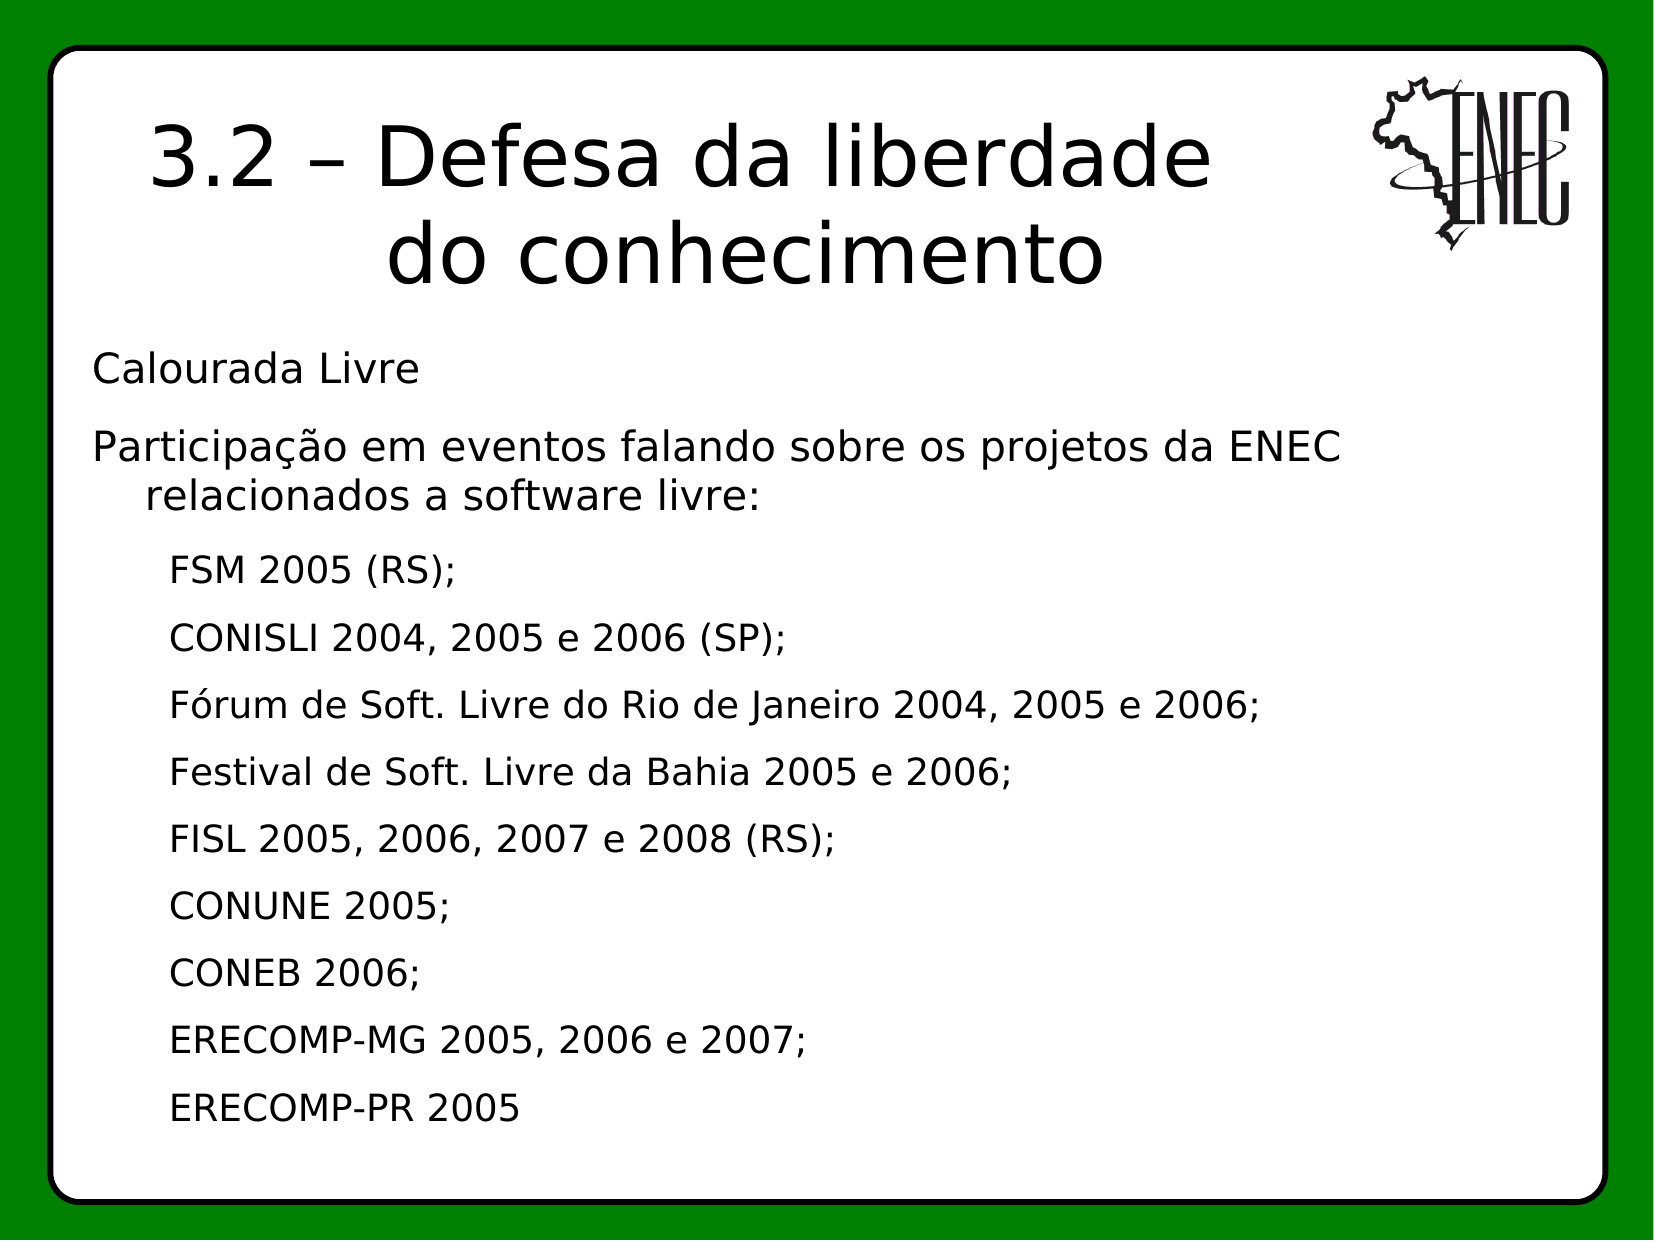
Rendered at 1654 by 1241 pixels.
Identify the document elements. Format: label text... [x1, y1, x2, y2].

list Calourada Livre Participação em eventos falando sobre os projetos da ENEC relacionados a software livre: FSM 2005 (RS); CONISLI 2004, 2005 e 2006 (SP); Fórum de Soft. Livre do Rio de Janeiro 2004, 2005 e 2006; Festival de Soft. Livre da Bahia 2005 e 2006; FISL 2005, 2006, 2007 e 2008 (RS); CONUNE 2005; CONEB 2006; ERECOMP-MG 2005, 2006 e 2007; ERECOMP-PR 2005 [74, 344, 1580, 1131]
title 3.2 – Defesa da liberdade do conhecimento [121, 102, 1534, 311]
picture [1367, 71, 1575, 273]
